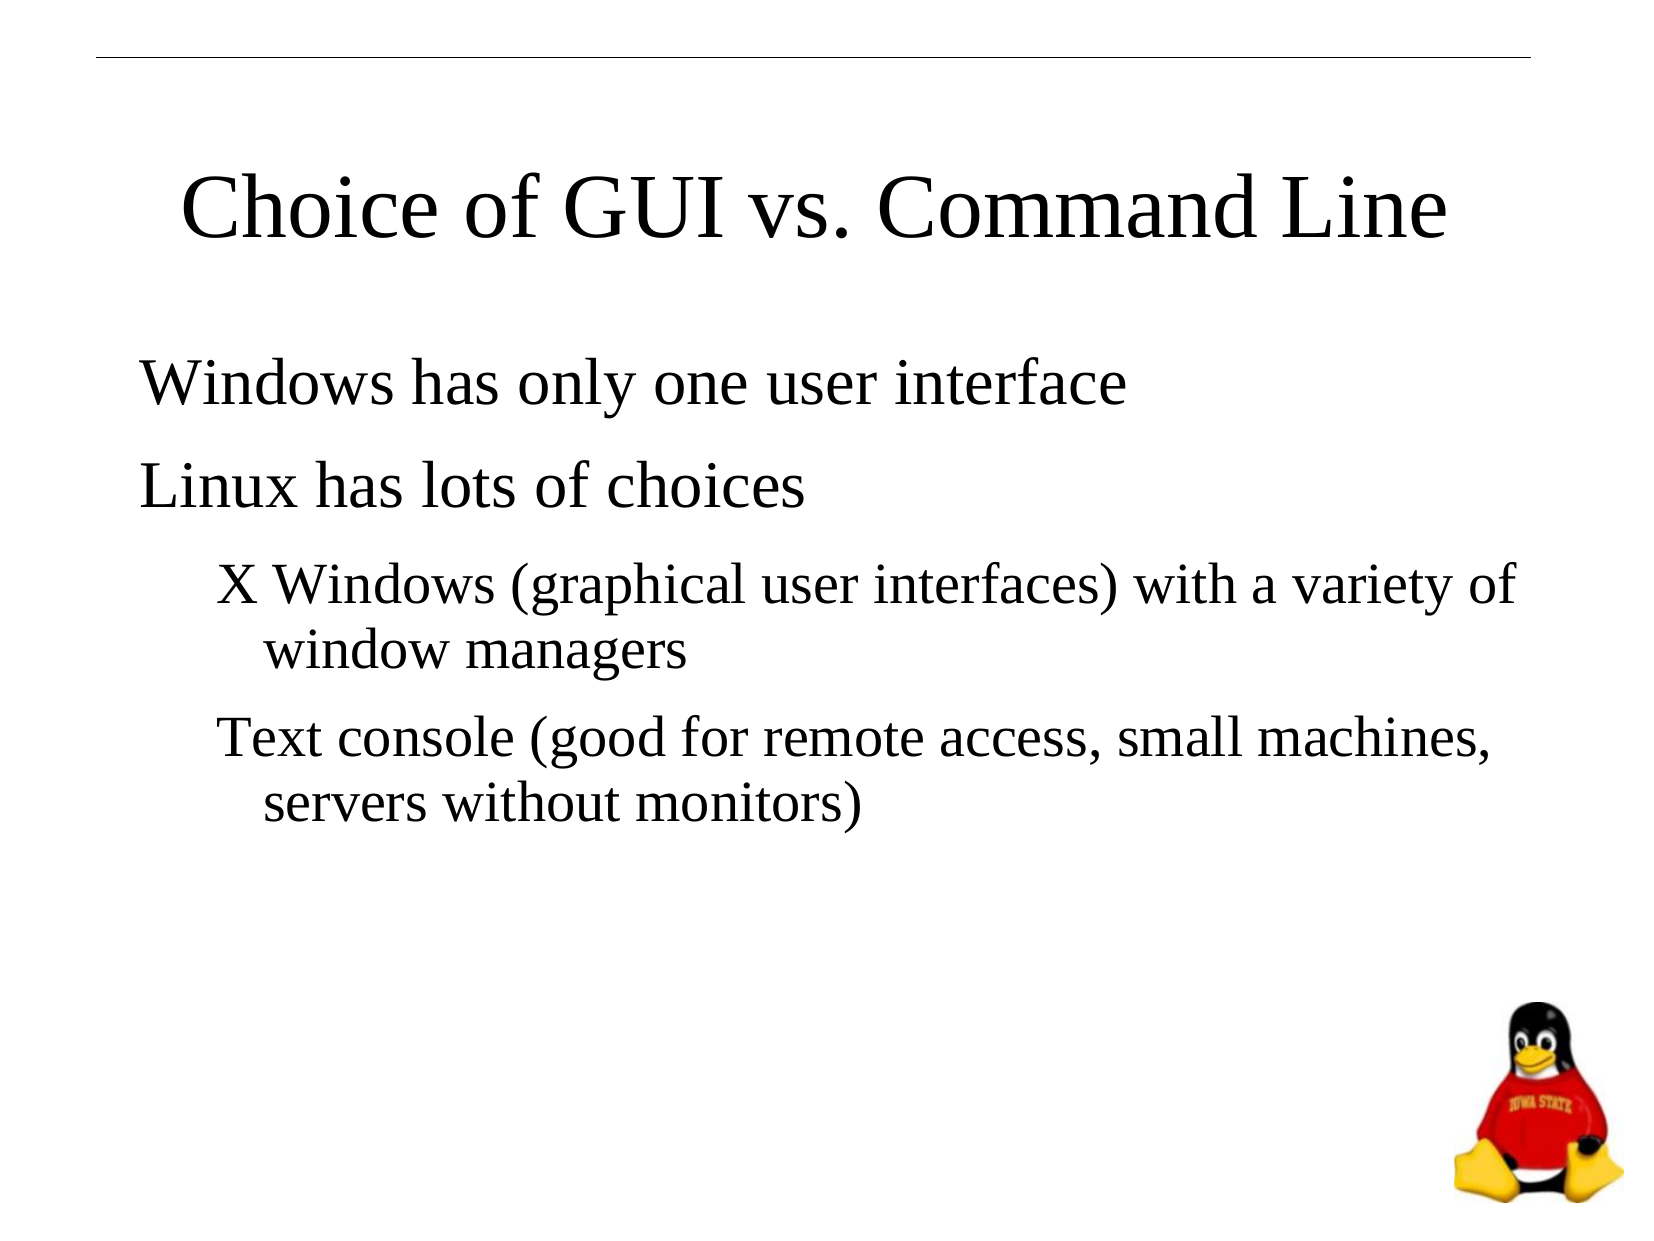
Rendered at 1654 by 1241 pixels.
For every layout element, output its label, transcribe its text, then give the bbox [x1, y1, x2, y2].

title Choice of GUI vs. Command Line [121, 102, 1534, 310]
picture [1454, 1002, 1624, 1203]
list Windows has only one user interface Linux has lots of choices X Windows (graphical user interfaces) with a variety of window managers Text console (good for remote access, small machines, servers without monitors) [121, 344, 1534, 1127]
